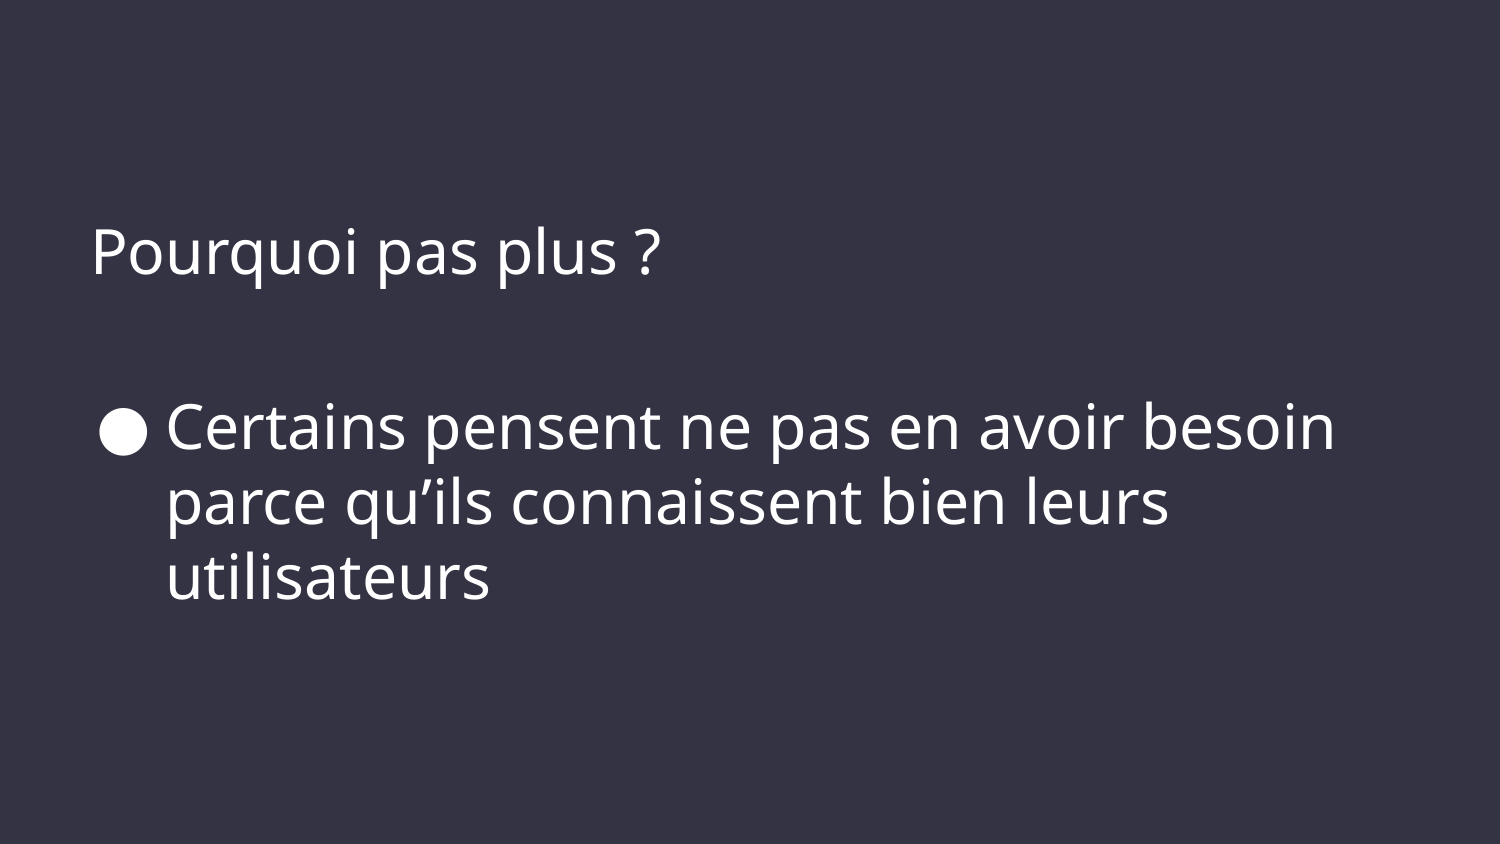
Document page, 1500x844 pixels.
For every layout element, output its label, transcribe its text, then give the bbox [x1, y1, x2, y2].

list Pourquoi pas plus ? Certains pensent ne pas en avoir besoin parce qu’ils connaissent bien leurs utilisateurs [75, 196, 1425, 808]
